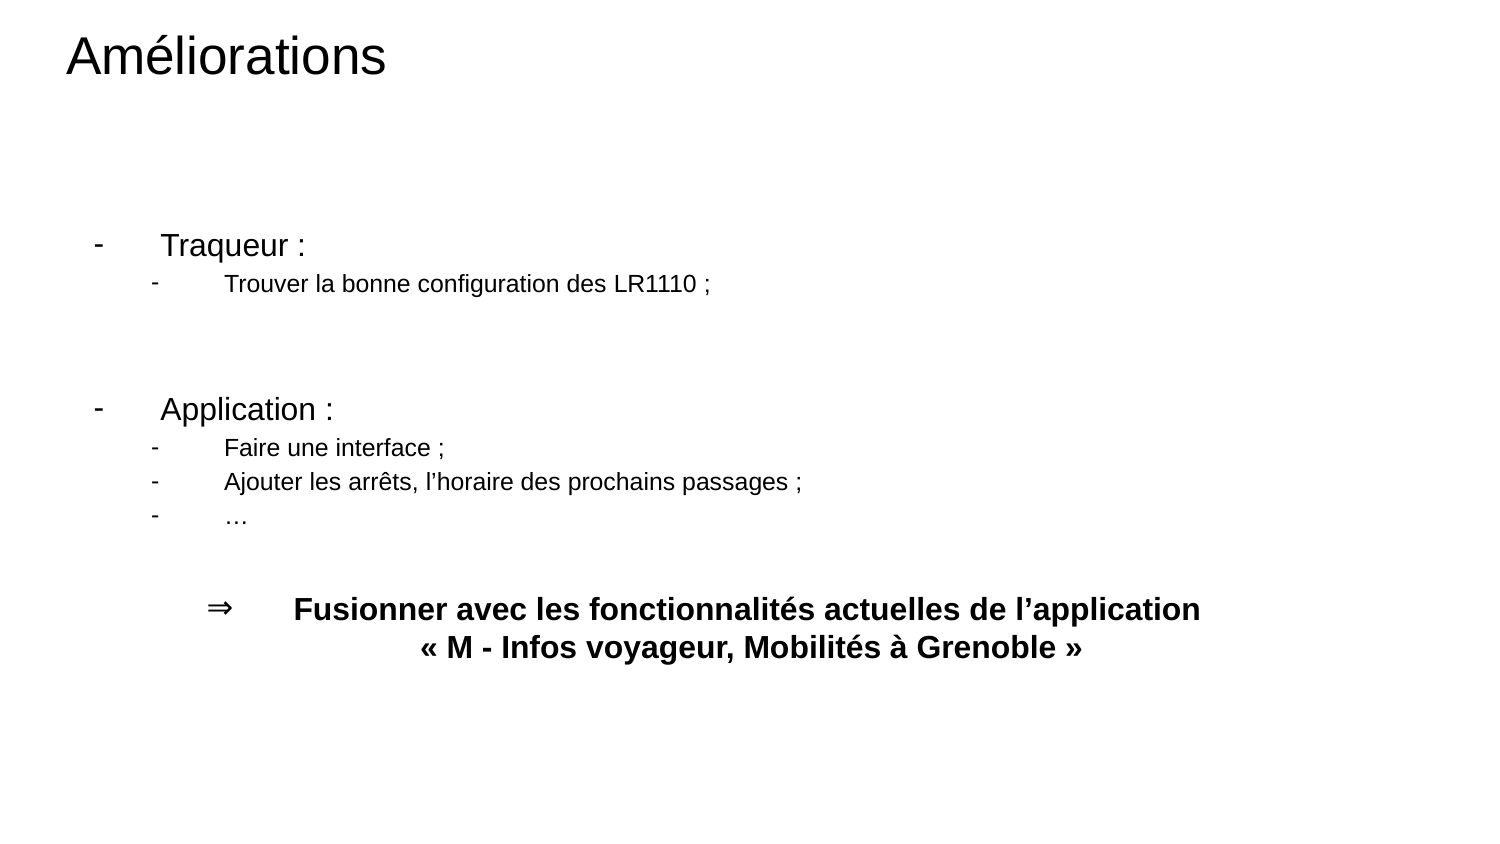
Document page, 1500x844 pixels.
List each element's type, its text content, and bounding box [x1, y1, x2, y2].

list Traqueur : Trouver la bonne configuration des LR1110 ; Application : Faire une interface ; Ajouter les arrêts, l’horaire des prochains passages ; … Fusionner avec les fonctionnalités actuelles de l’application « M - Infos voyageur, Mobilités à Grenoble » [17, 203, 1422, 682]
title Améliorations [51, 6, 1449, 101]
